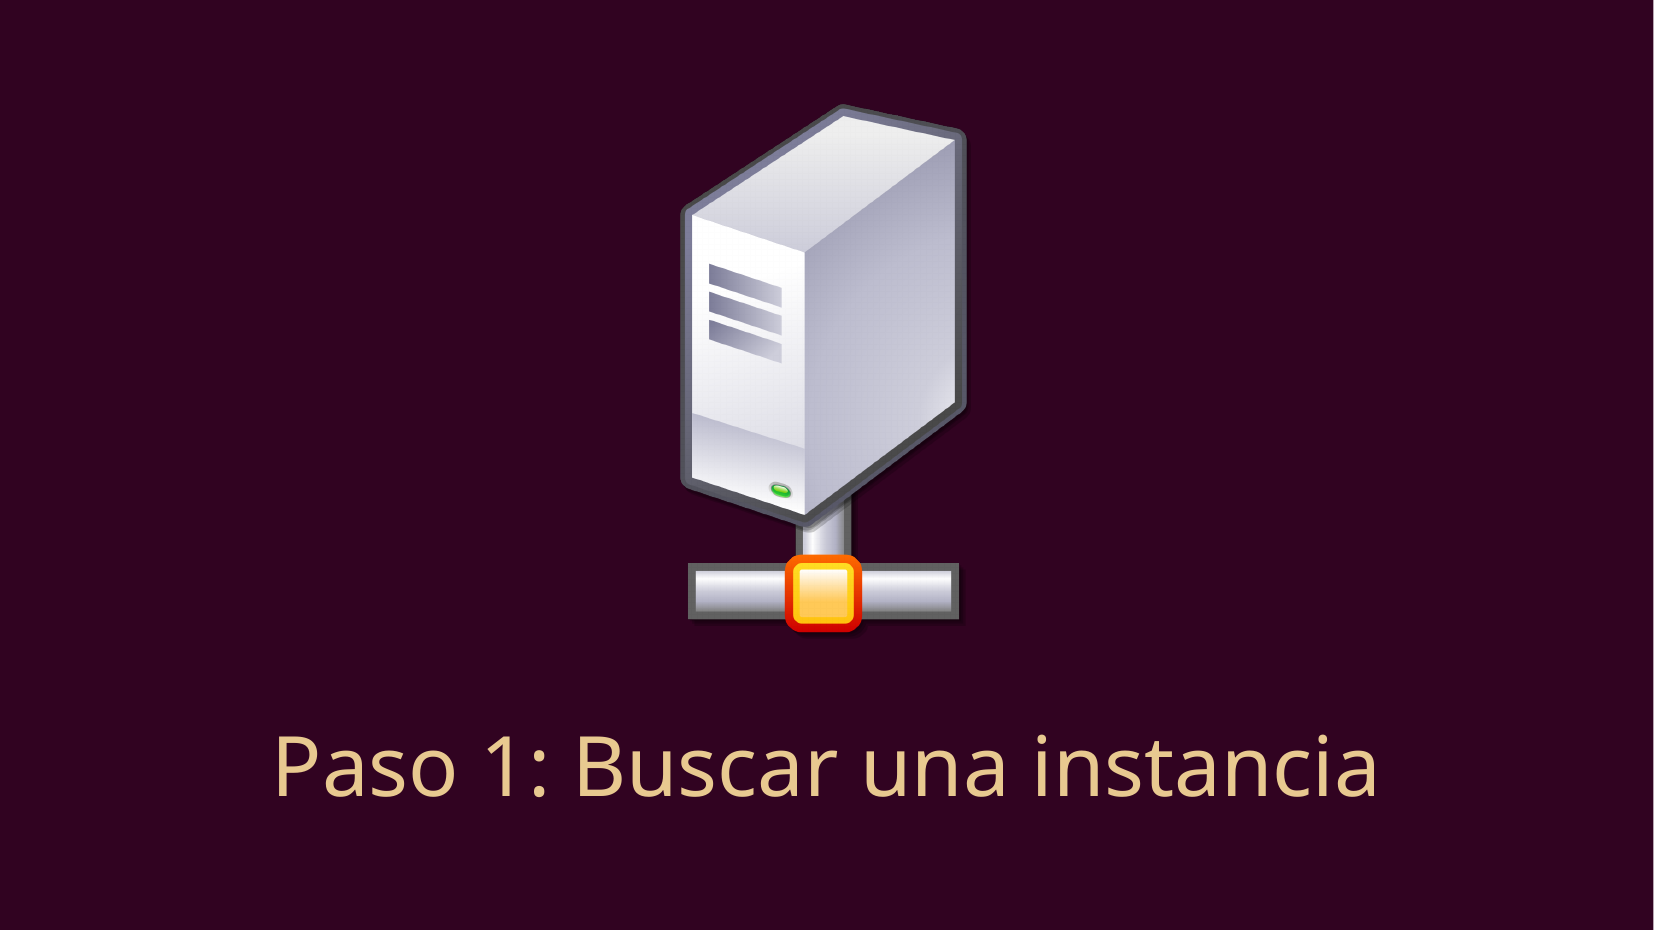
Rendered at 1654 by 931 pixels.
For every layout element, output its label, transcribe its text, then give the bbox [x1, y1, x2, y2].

title Paso 1: Buscar una instancia [82, 673, 1571, 857]
picture [550, 97, 1103, 650]
